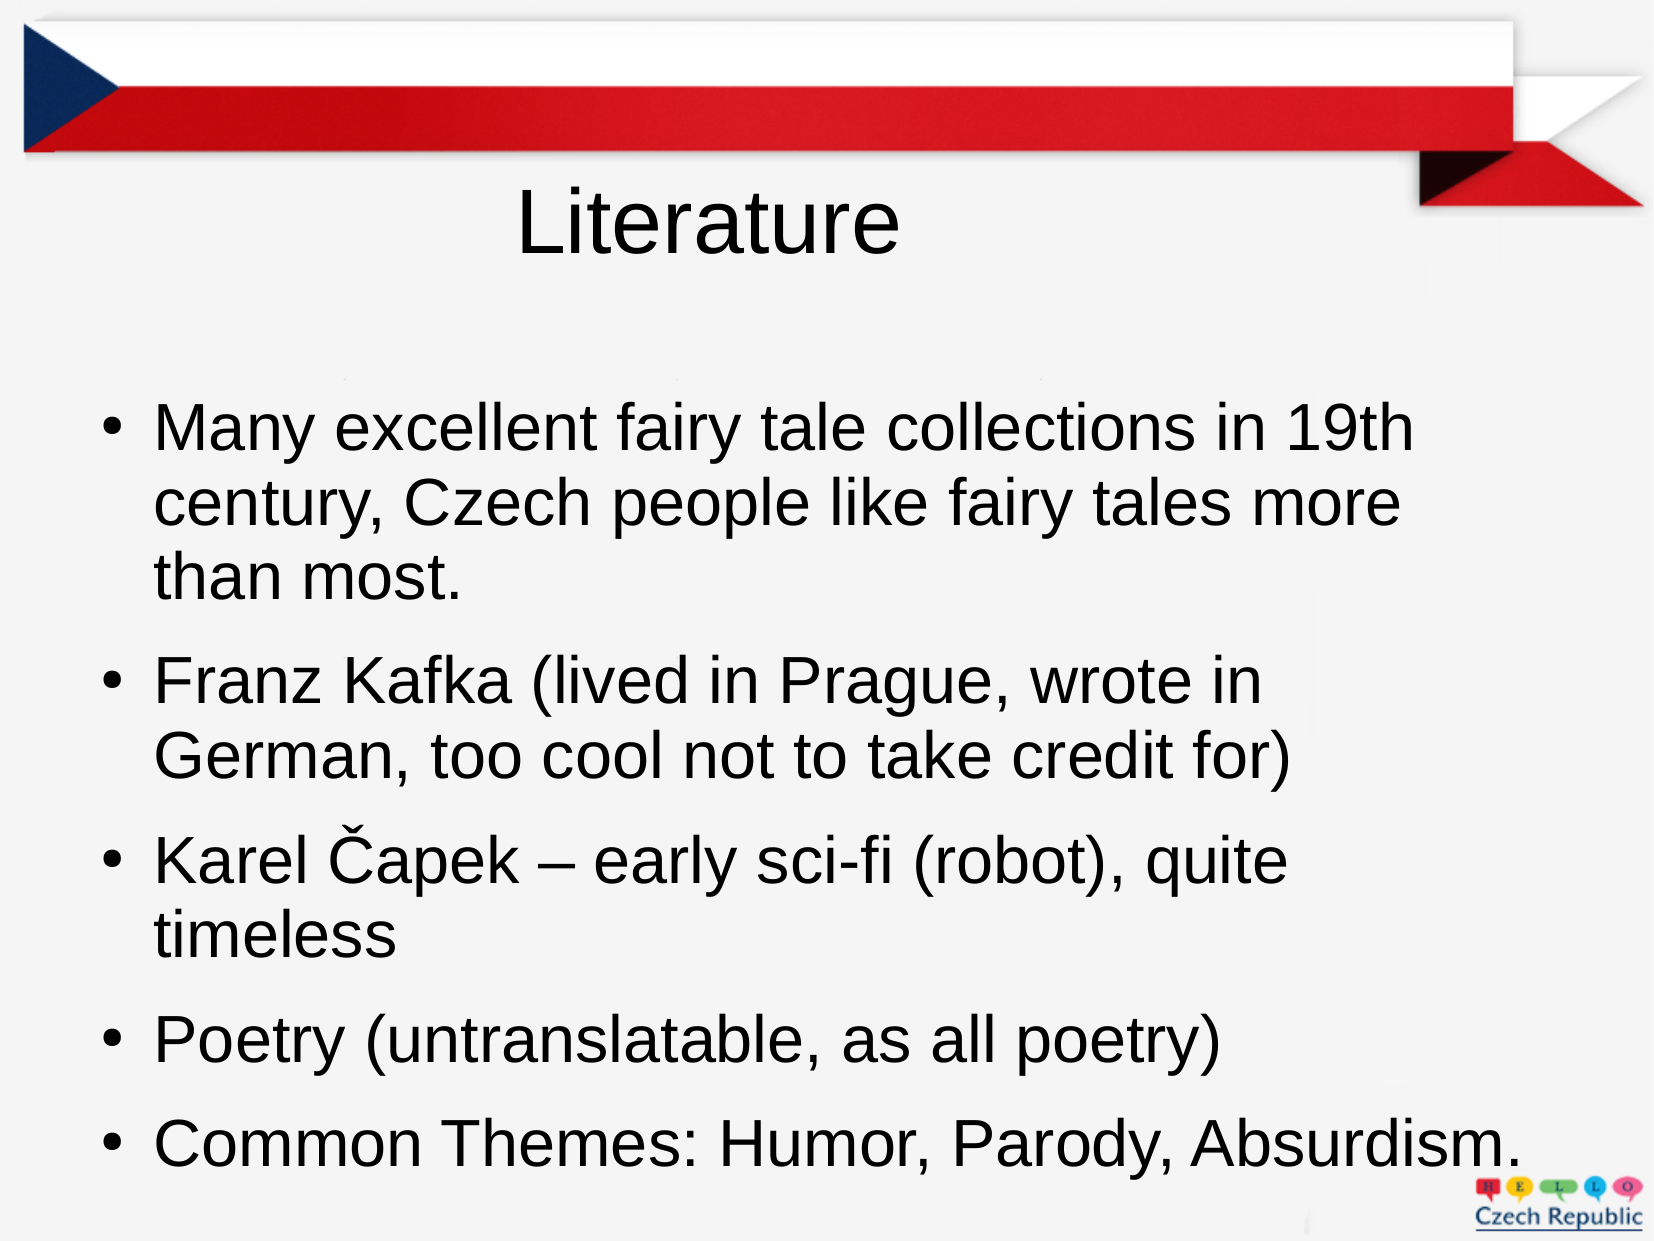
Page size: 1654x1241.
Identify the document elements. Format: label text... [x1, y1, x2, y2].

list Many excellent fairy tale collections in 19th century, Czech people like fairy tales more than most. Franz Kafka (lived in Prague, wrote in German, too cool not to take credit for) Karel Čapek – early sci-fi (robot), quite timeless Poetry (untranslatable, as all poetry) Common Themes: Humor, Parody, Absurdism. [82, 389, 1538, 1182]
picture [0, 0, 1654, 1241]
title Literature [0, 118, 1453, 326]
